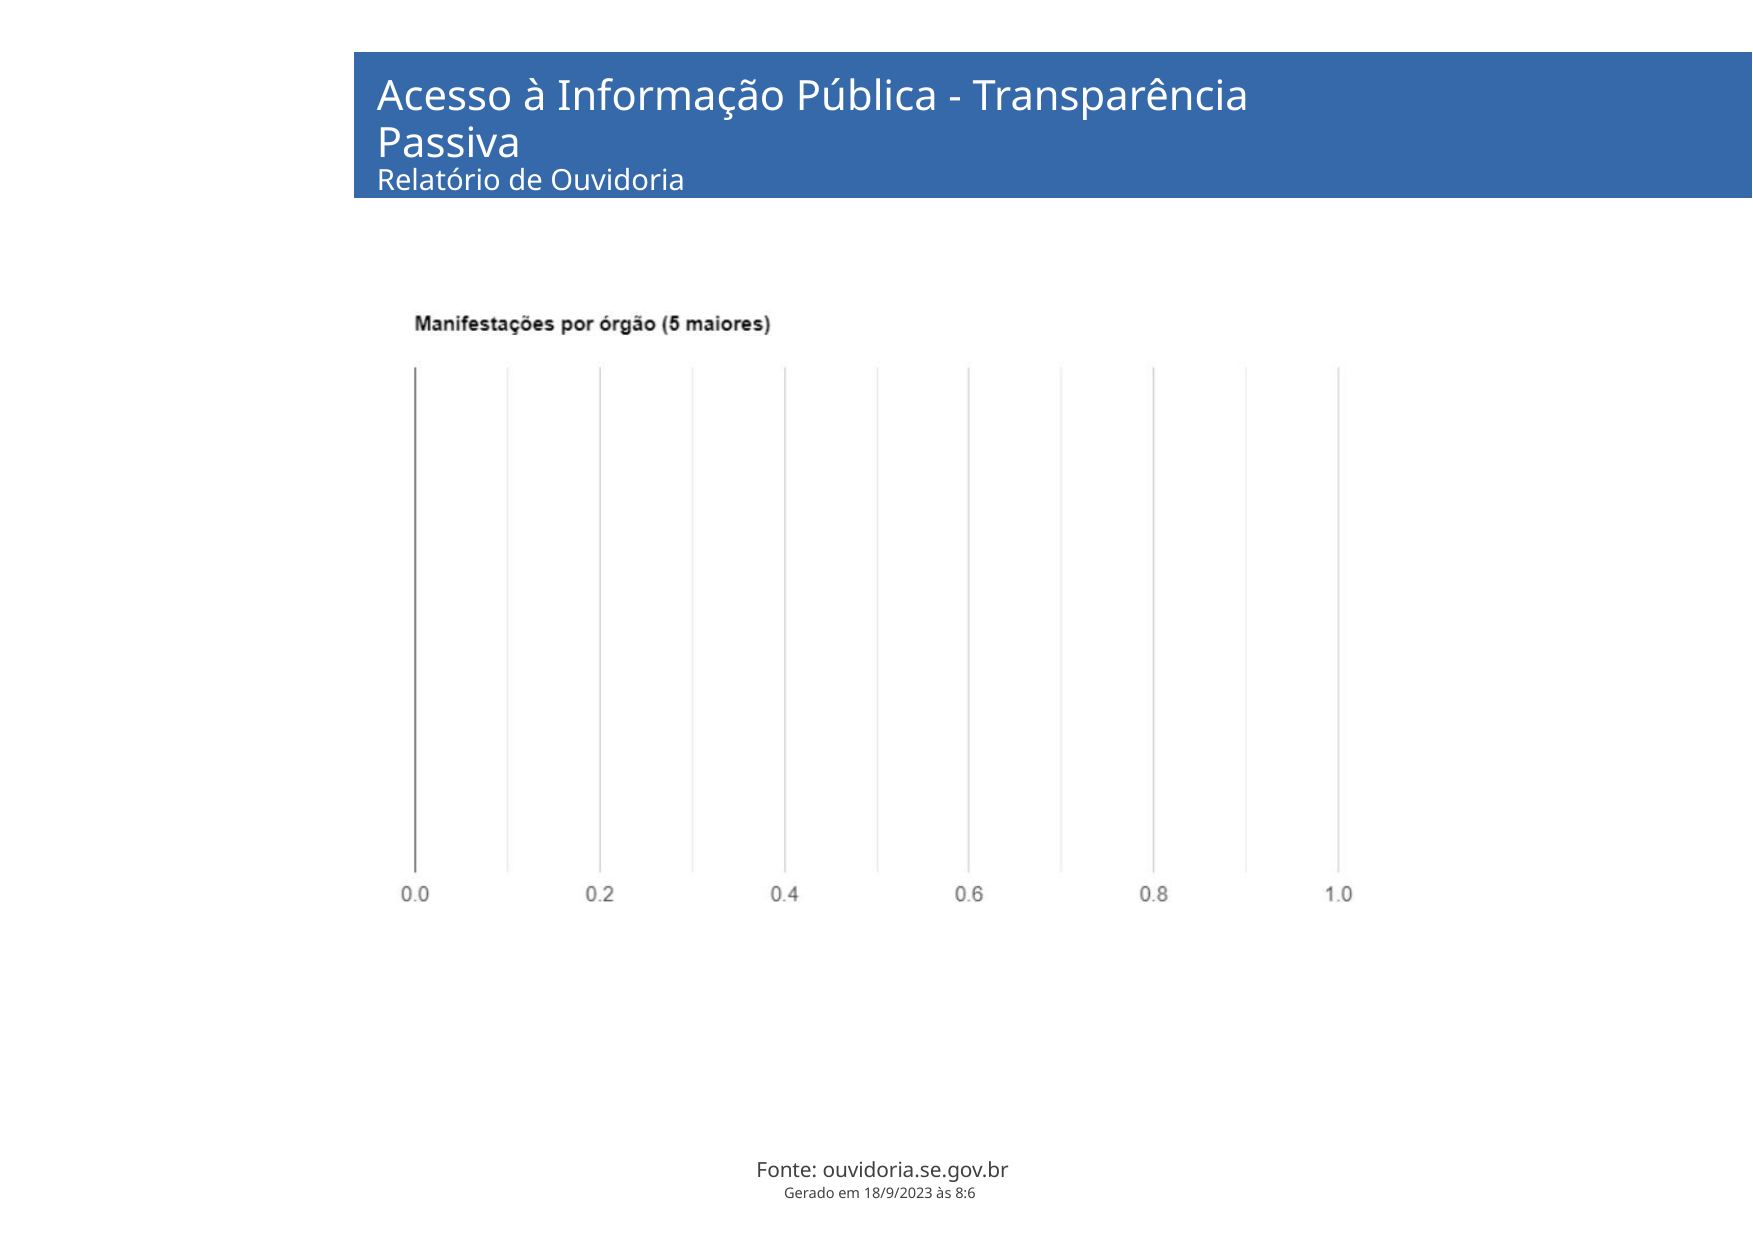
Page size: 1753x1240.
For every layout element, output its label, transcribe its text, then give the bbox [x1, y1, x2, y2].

text_box Fonte: ouvidoria.se.gov.br [756, 1158, 1023, 1182]
text_box [354, 52, 1752, 198]
text_box [155, 211, 1599, 1028]
text_box Gerado em 18/9/2023 às 8:6 [784, 1184, 995, 1202]
text_box Acesso à Informação Pública - Transparência Passiva Relatório de Ouvidoria EMSETUR - Agosto a Agosto de 2023 [376, 72, 1403, 228]
